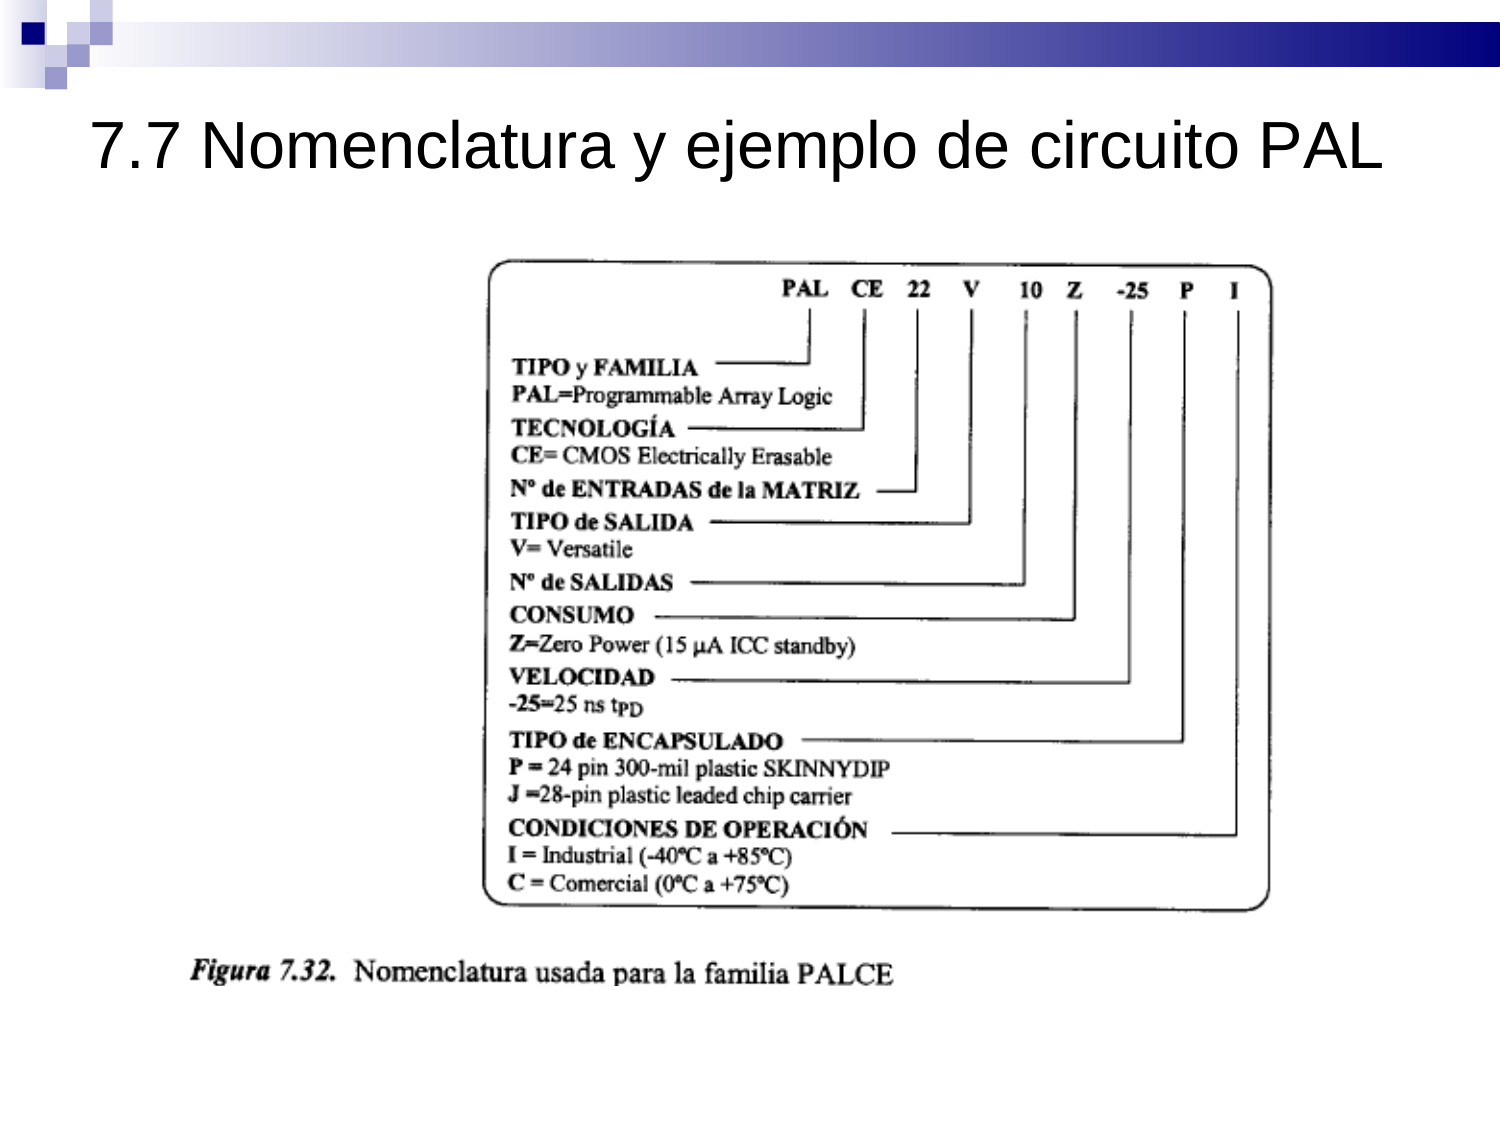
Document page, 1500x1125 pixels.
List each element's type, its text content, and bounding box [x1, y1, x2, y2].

picture [135, 220, 1353, 986]
title 7.7 Nomenclatura y ejemplo de circuito PAL [75, 74, 1426, 209]
